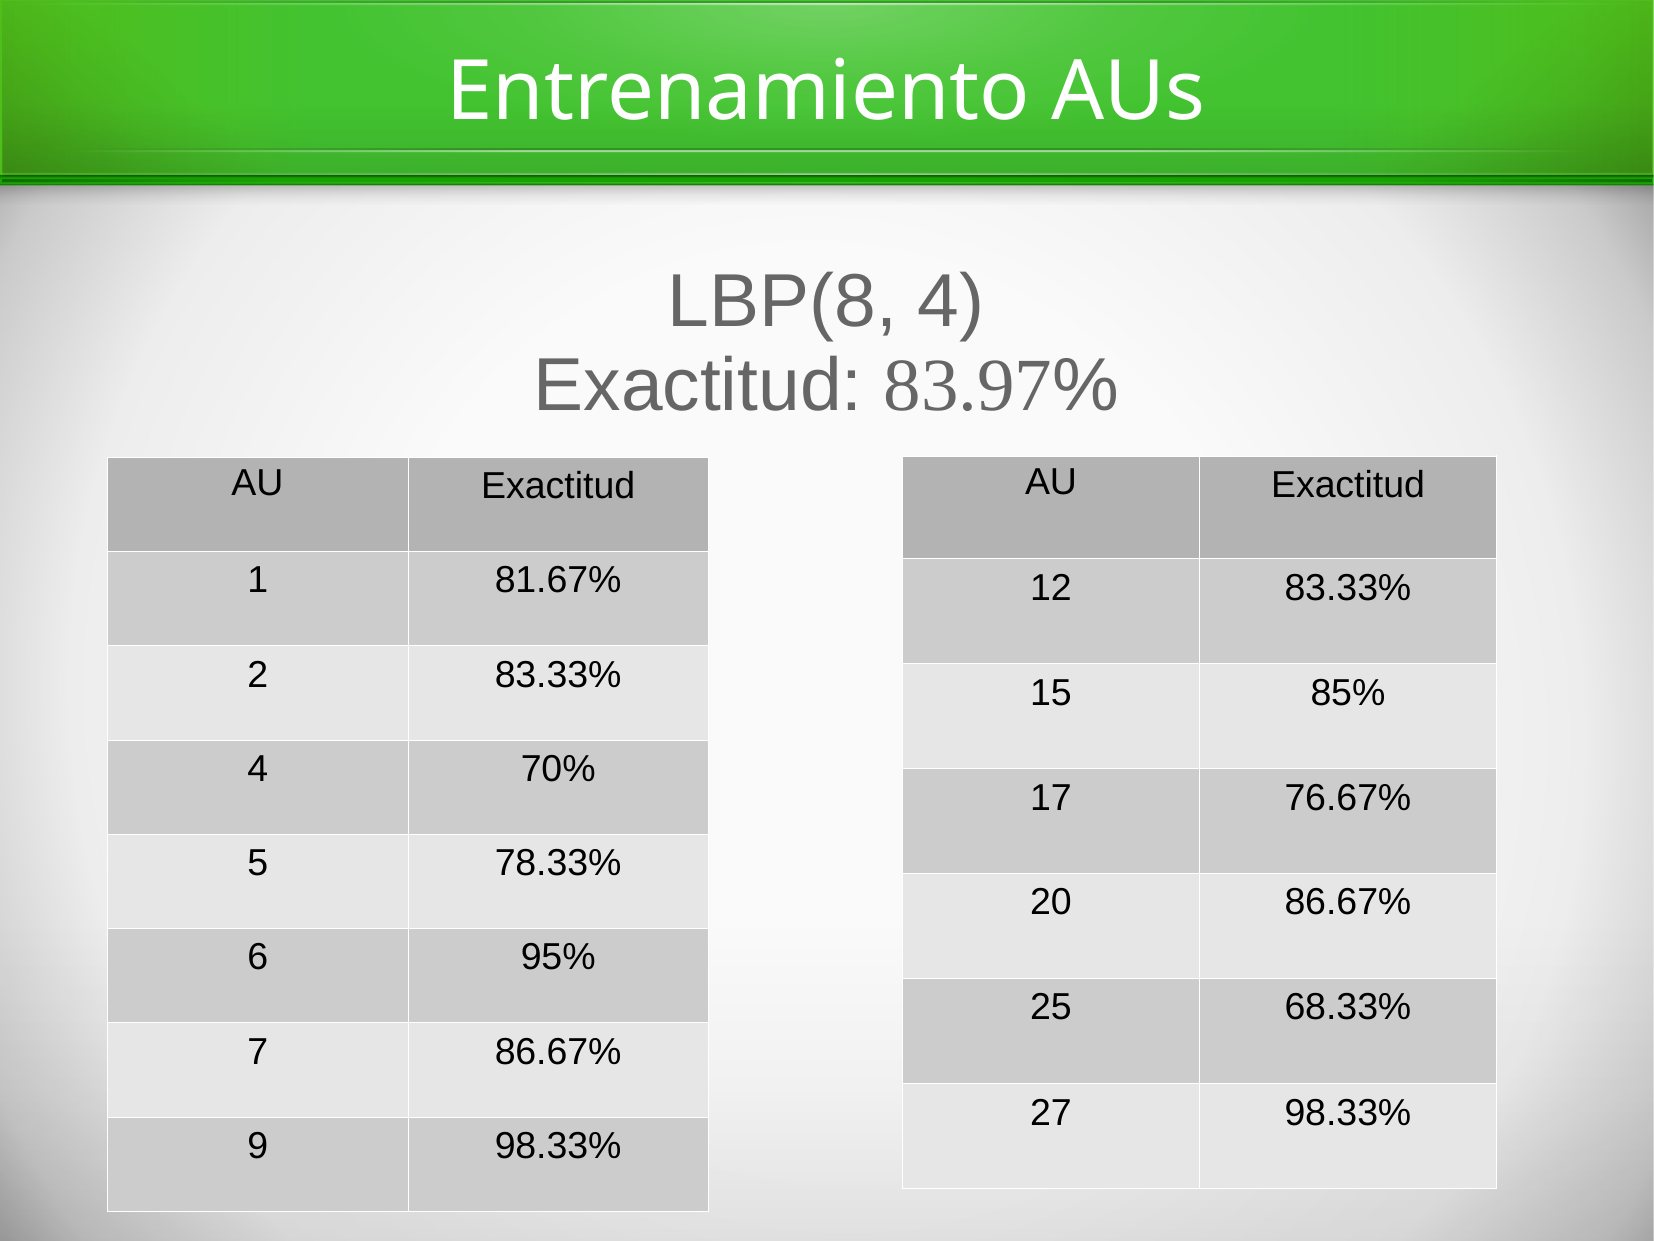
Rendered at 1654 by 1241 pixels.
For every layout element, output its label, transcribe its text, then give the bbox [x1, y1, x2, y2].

title Entrenamiento AUs [82, 17, 1571, 166]
table_cell 4 [108, 741, 408, 834]
table_header Exactitud [1200, 457, 1496, 558]
table_cell 86.67% [1200, 874, 1496, 978]
table_cell 7 [108, 1023, 408, 1117]
table_cell 1 [108, 552, 408, 645]
table_cell 2 [108, 646, 408, 740]
table_cell 81.67% [409, 552, 708, 645]
table_header Exactitud [409, 458, 708, 551]
text_box LBP(8, 4) Exactitud: 83.97% [82, 259, 1570, 434]
table_cell 9 [108, 1118, 408, 1211]
table_cell 76.67% [1200, 769, 1496, 873]
table_cell 25 [903, 979, 1199, 1083]
table_cell 6 [108, 929, 408, 1022]
table_cell 68.33% [1200, 979, 1496, 1083]
picture [0, 0, 1654, 1241]
table_cell 98.33% [1200, 1084, 1496, 1188]
table_cell 86.67% [409, 1023, 708, 1117]
table_header AU [108, 458, 408, 551]
table_cell 85% [1200, 664, 1496, 768]
table_cell 95% [409, 929, 708, 1022]
table_cell 27 [903, 1084, 1199, 1188]
table_cell 98.33% [409, 1118, 708, 1211]
table_cell 83.33% [409, 646, 708, 740]
table_cell 78.33% [409, 835, 708, 928]
table_cell 17 [903, 769, 1199, 873]
table_cell 15 [903, 664, 1199, 768]
table_cell 5 [108, 835, 408, 928]
table_cell 12 [903, 559, 1199, 663]
table_cell 83.33% [1200, 559, 1496, 663]
table_cell 70% [409, 741, 708, 834]
table_cell 20 [903, 874, 1199, 978]
table_header AU [903, 457, 1199, 558]
